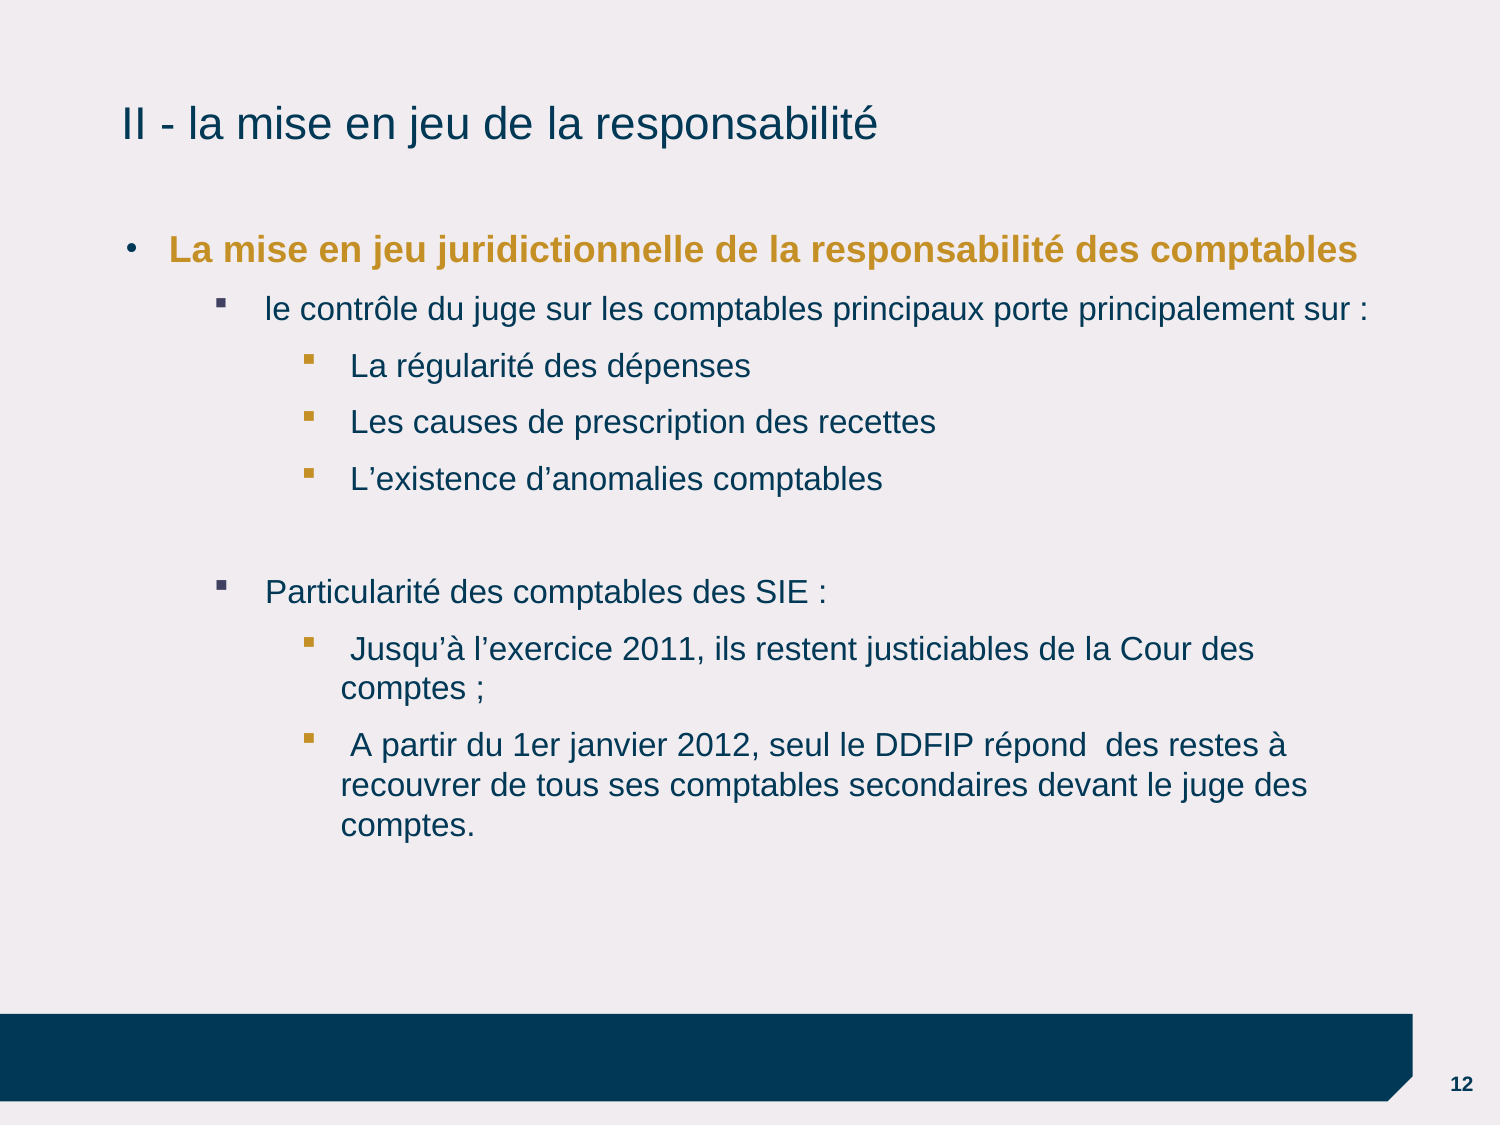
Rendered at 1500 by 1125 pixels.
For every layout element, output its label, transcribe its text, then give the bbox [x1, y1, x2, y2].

list La mise en jeu juridictionnelle de la responsabilité des comptables le contrôle du juge sur les comptables principaux porte principalement sur : La régularité des dépenses Les causes de prescription des recettes L’existence d’anomalies comptables Particularité des comptables des SIE : Jusqu’à l’exercice 2011, ils restent justiciables de la Cour des comptes ; A partir du 1er janvier 2012, seul le DDFIP répond des restes à recouvrer de tous ses comptables secondaires devant le juge des comptes. [125, 224, 1382, 970]
title II - la mise en jeu de la responsabilité [121, 68, 1438, 180]
